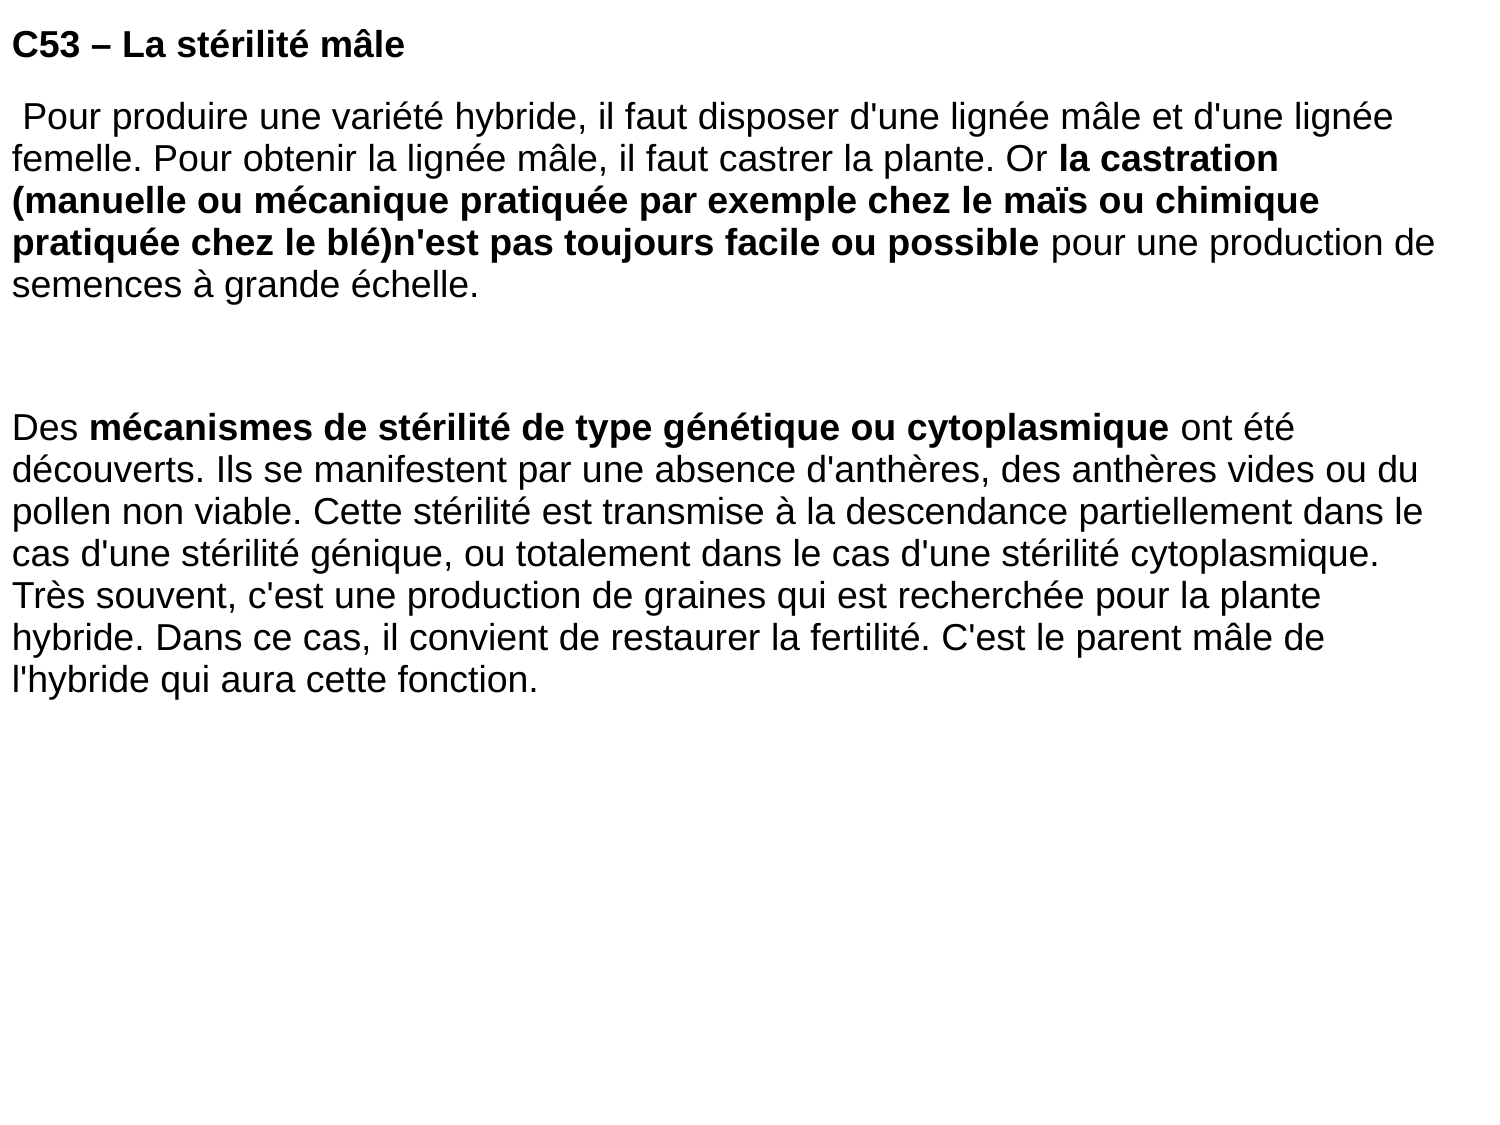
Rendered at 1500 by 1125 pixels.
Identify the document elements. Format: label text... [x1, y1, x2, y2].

list C53 – La stérilité mâle Pour produire une variété hybride, il faut disposer d'une lignée mâle et d'une lignée femelle. Pour obtenir la lignée mâle, il faut castrer la plante. Or la castration (manuelle ou mécanique pratiquée par exemple chez le maïs ou chimique pratiquée chez le blé)n'est pas toujours facile ou possible pour une production de semences à grande échelle. Des mécanismes de stérilité de type génétique ou cytoplasmique ont été découverts. Ils se manifestent par une absence d'anthères, des anthères vides ou du pollen non viable. Cette stérilité est transmise à la descendance partiellement dans le cas d'une stérilité génique, ou totalement dans le cas d'une stérilité cytoplasmique. Très souvent, c'est une production de graines qui est recherchée pour la plante hybride. Dans ce cas, il convient de restaurer la fertilité. C'est le parent mâle de l'hybride qui aura cette fonction. [11, 23, 1453, 1111]
